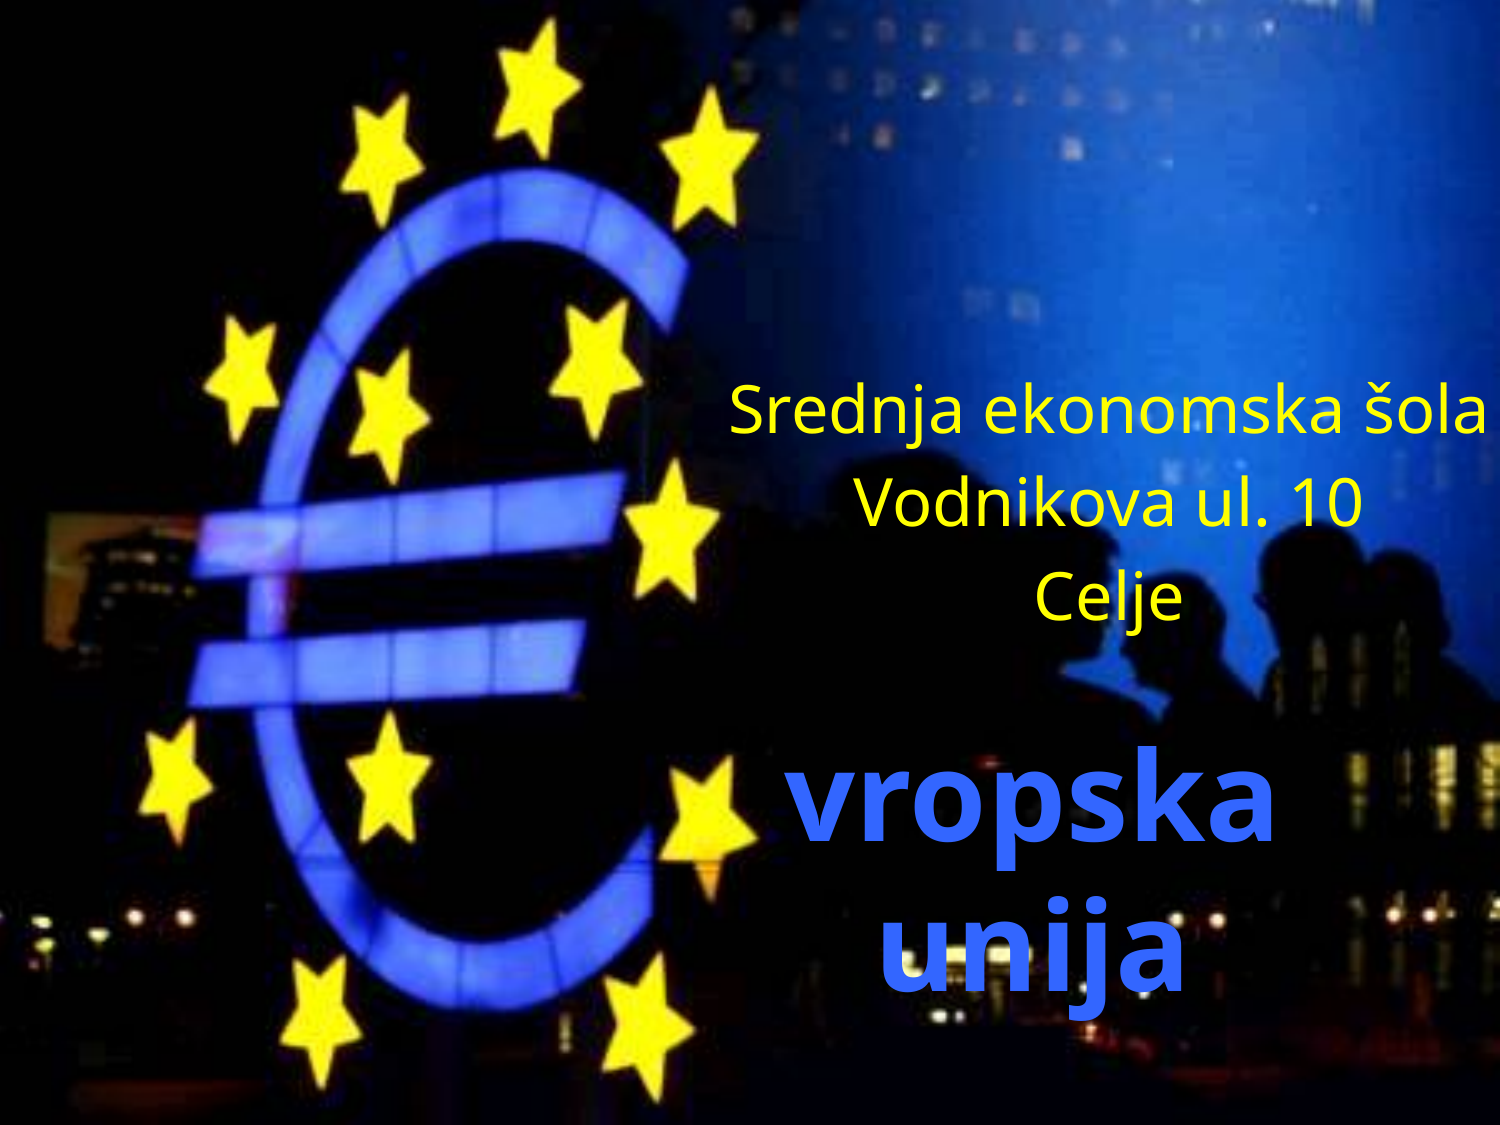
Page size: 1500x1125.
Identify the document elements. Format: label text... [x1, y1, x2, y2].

picture [0, 0, 1500, 1125]
subtitle Srednja ekonomska šola Vodnikova ul. 10 Celje [584, 172, 1500, 327]
title vropska unija [395, 633, 1500, 1099]
